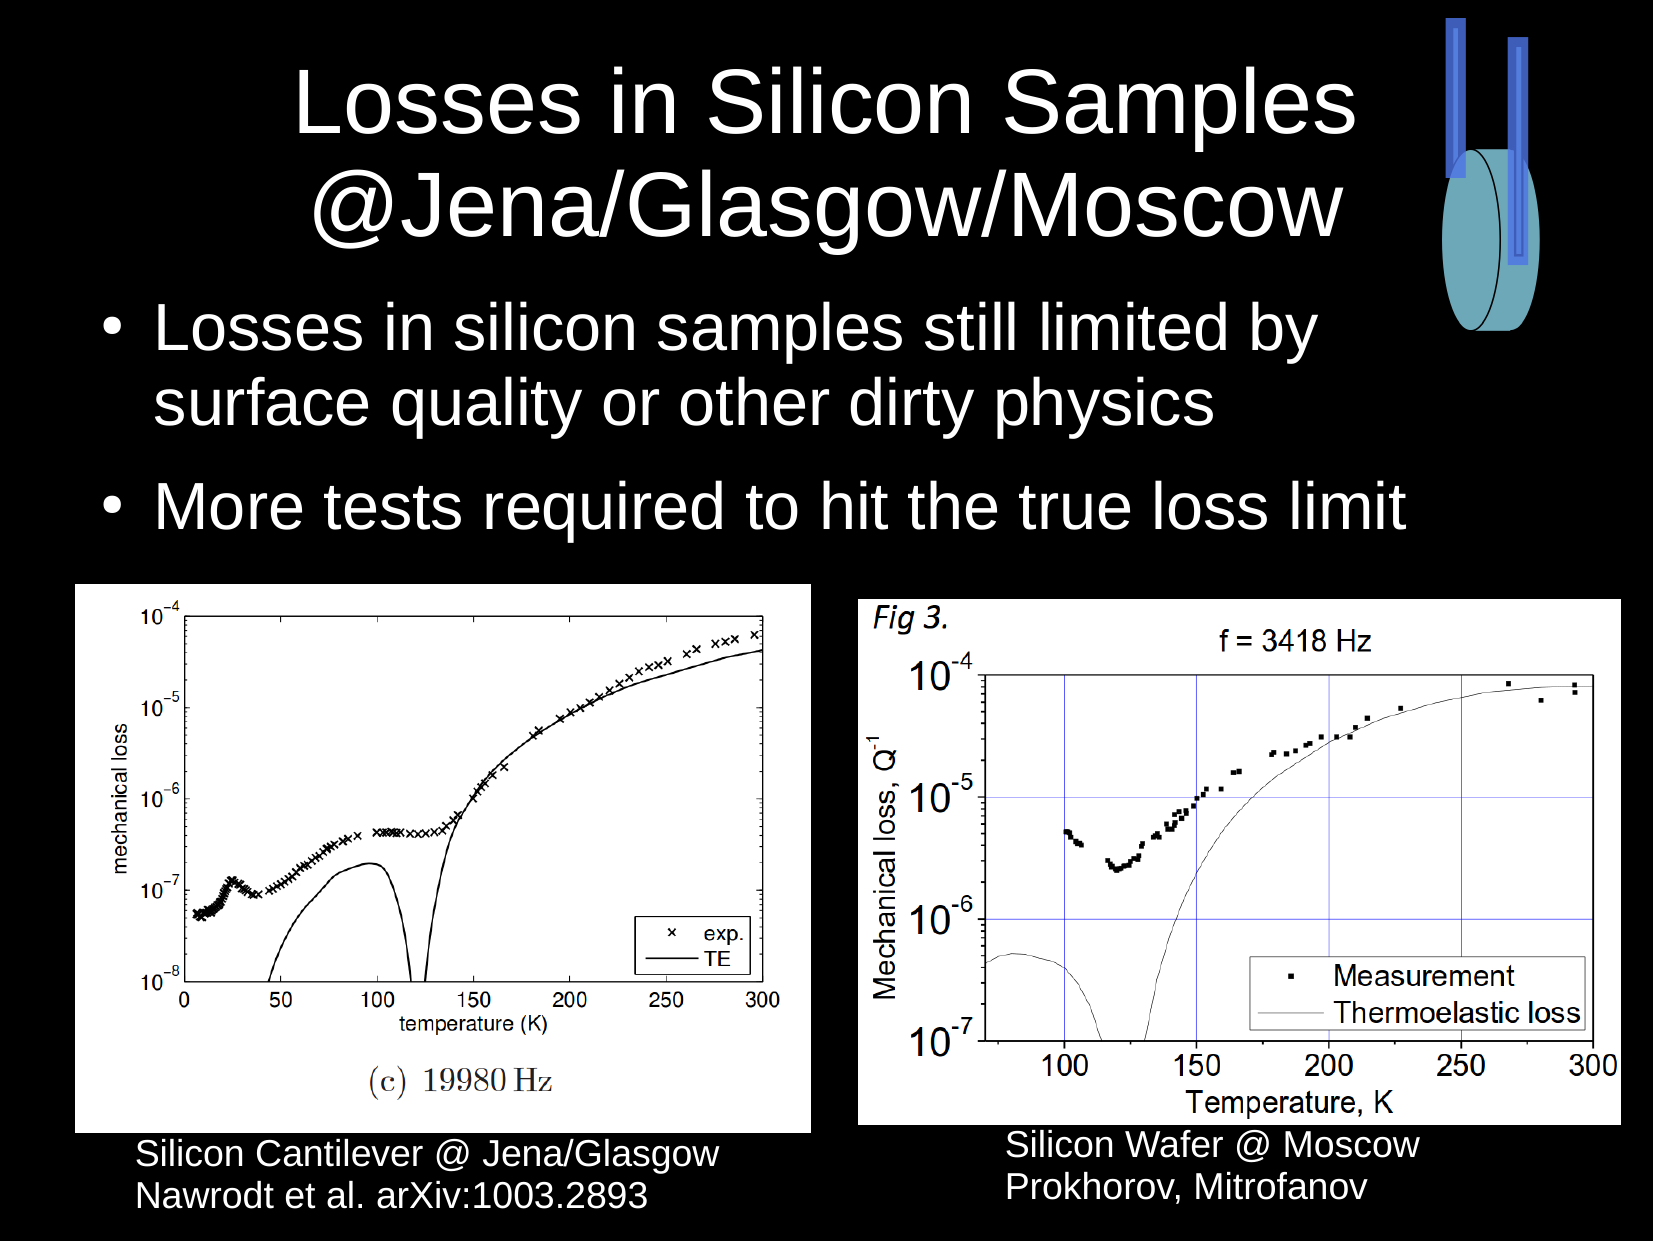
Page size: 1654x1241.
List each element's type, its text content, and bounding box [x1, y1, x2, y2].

text_box Silicon Wafer @ Moscow Prokhorov, Mitrofanov [990, 1116, 1636, 1216]
picture [1381, 0, 1606, 391]
text_box Silicon Cantilever @ Jena/Glasgow Nawrodt et al. arXiv:1003.2893 [120, 1133, 766, 1224]
list Losses in silicon samples still limited by surface quality or other dirty physics More tests required to hit the true loss limit [82, 290, 1538, 1010]
picture [858, 599, 1621, 1126]
title Losses in Silicon Samples @Jena/Glasgow/Moscow [82, 49, 1381, 257]
picture [75, 584, 811, 1133]
